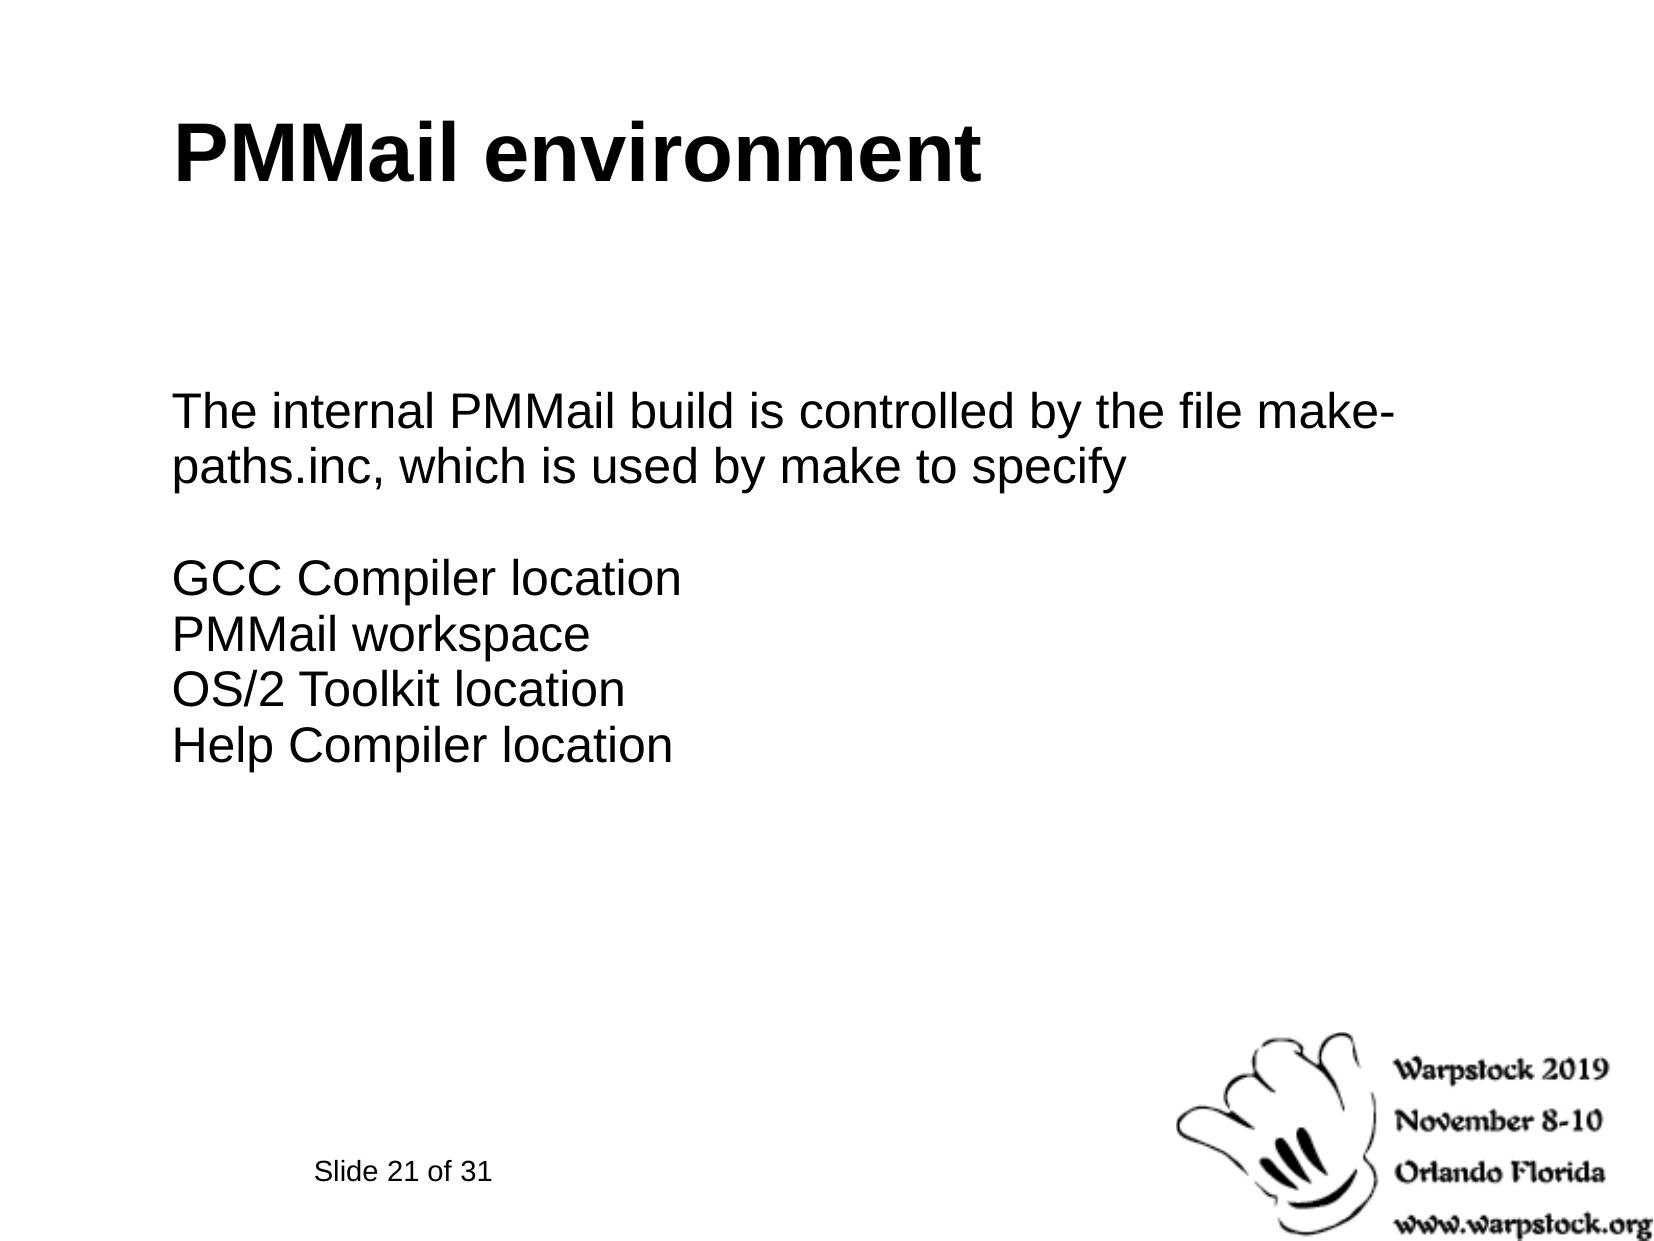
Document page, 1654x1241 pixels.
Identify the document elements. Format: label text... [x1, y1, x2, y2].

subtitle The internal PMMail build is controlled by the file make-paths.inc, which is used by make to specify GCC Compiler location PMMail workspace OS/2 Toolkit location Help Compiler location [171, 295, 1418, 1002]
picture [1176, 1032, 1654, 1241]
title PMMail environment [173, 49, 1420, 257]
